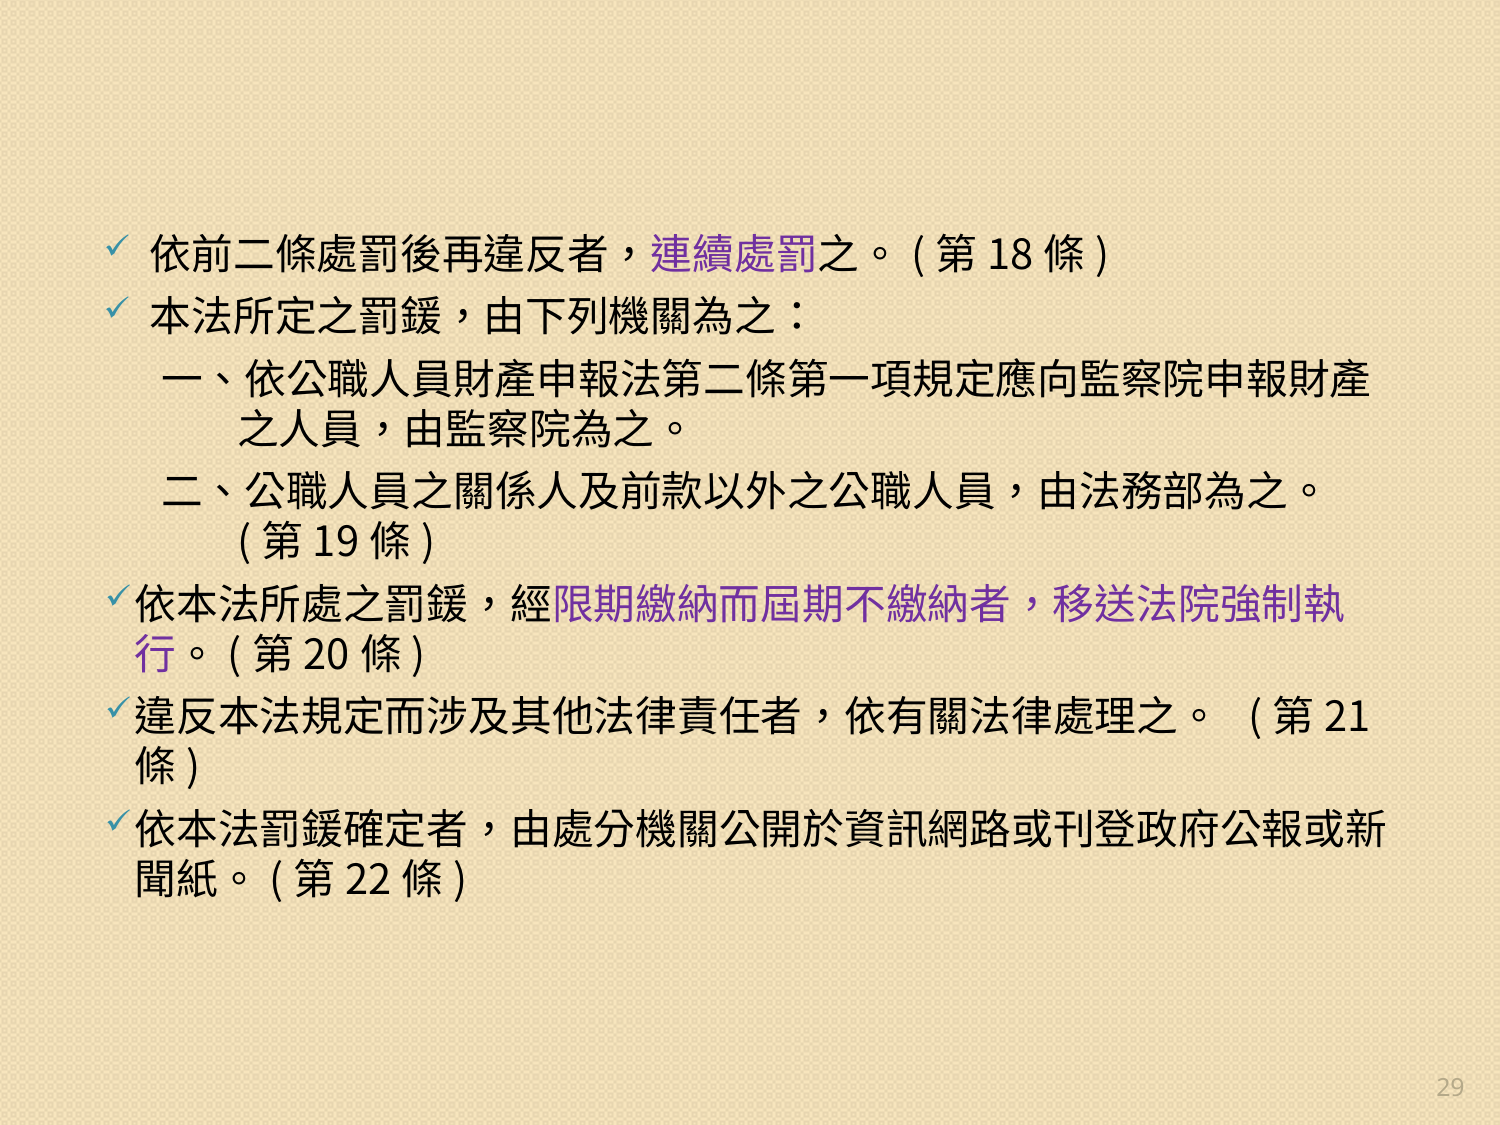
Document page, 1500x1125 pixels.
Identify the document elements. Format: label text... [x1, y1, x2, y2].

list 依前二條處罰後再違反者，連續處罰之。(第18條) 本法所定之罰鍰，由下列機關為之： 一、依公職人員財產申報法第二條第一項規定應向監察院申報財產之人員，由監察院為之。 二、公職人員之關係人及前款以外之公職人員，由法務部為之。(第19條) 依本法所處之罰鍰，經限期繳納而屆期不繳納者，移送法院強制執行。(第20條) 違反本法規定而涉及其他法律責任者，依有關法律處理之。 (第21條) 依本法罰鍰確定者，由處分機關公開於資訊網路或刊登政府公報或新聞紙。(第22條) [75, 219, 1413, 1005]
slide_number <編號> [1413, 1034, 1488, 1113]
picture [0, 0, 1500, 1125]
